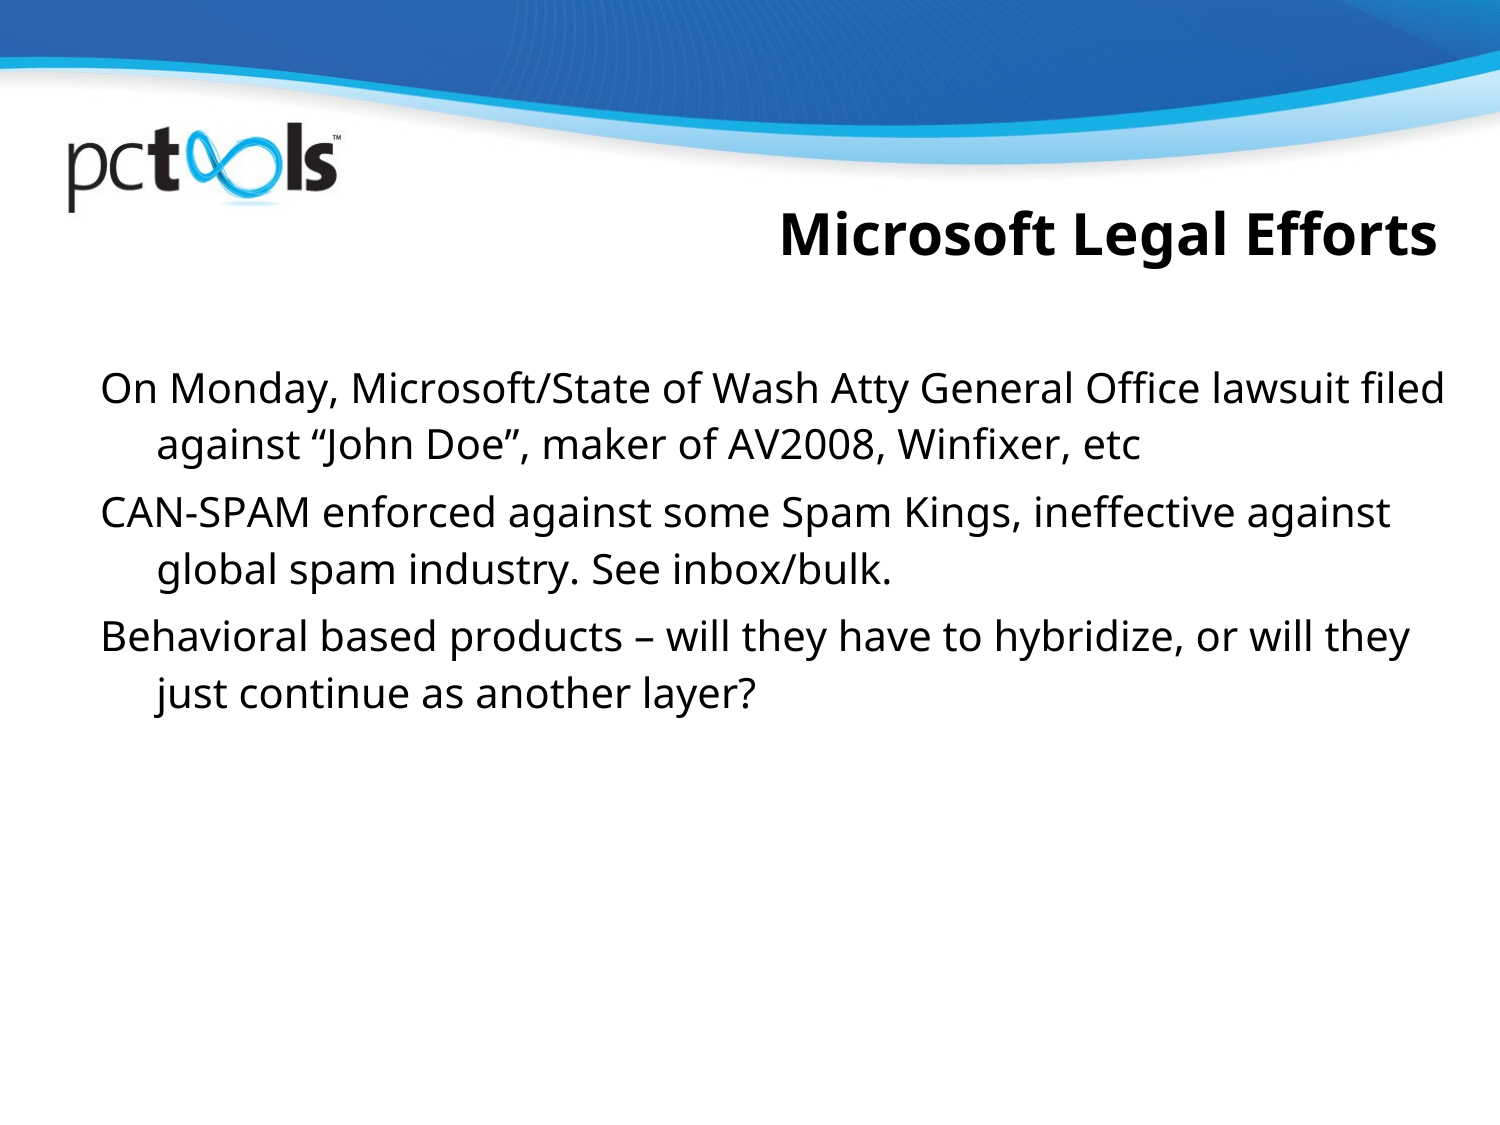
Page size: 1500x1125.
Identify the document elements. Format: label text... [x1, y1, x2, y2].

picture [0, 0, 1500, 222]
list On Monday, Microsoft/State of Wash Atty General Office lawsuit filed against “John Doe”, maker of AV2008, Winfixer, etc CAN-SPAM enforced against some Spam Kings, ineffective against global spam industry. See inbox/bulk. Behavioral based products – will they have to hybridize, or will they just continue as another layer? [100, 290, 1451, 1019]
picture [194, 138, 207, 146]
title Microsoft Legal Efforts [88, 146, 1439, 319]
